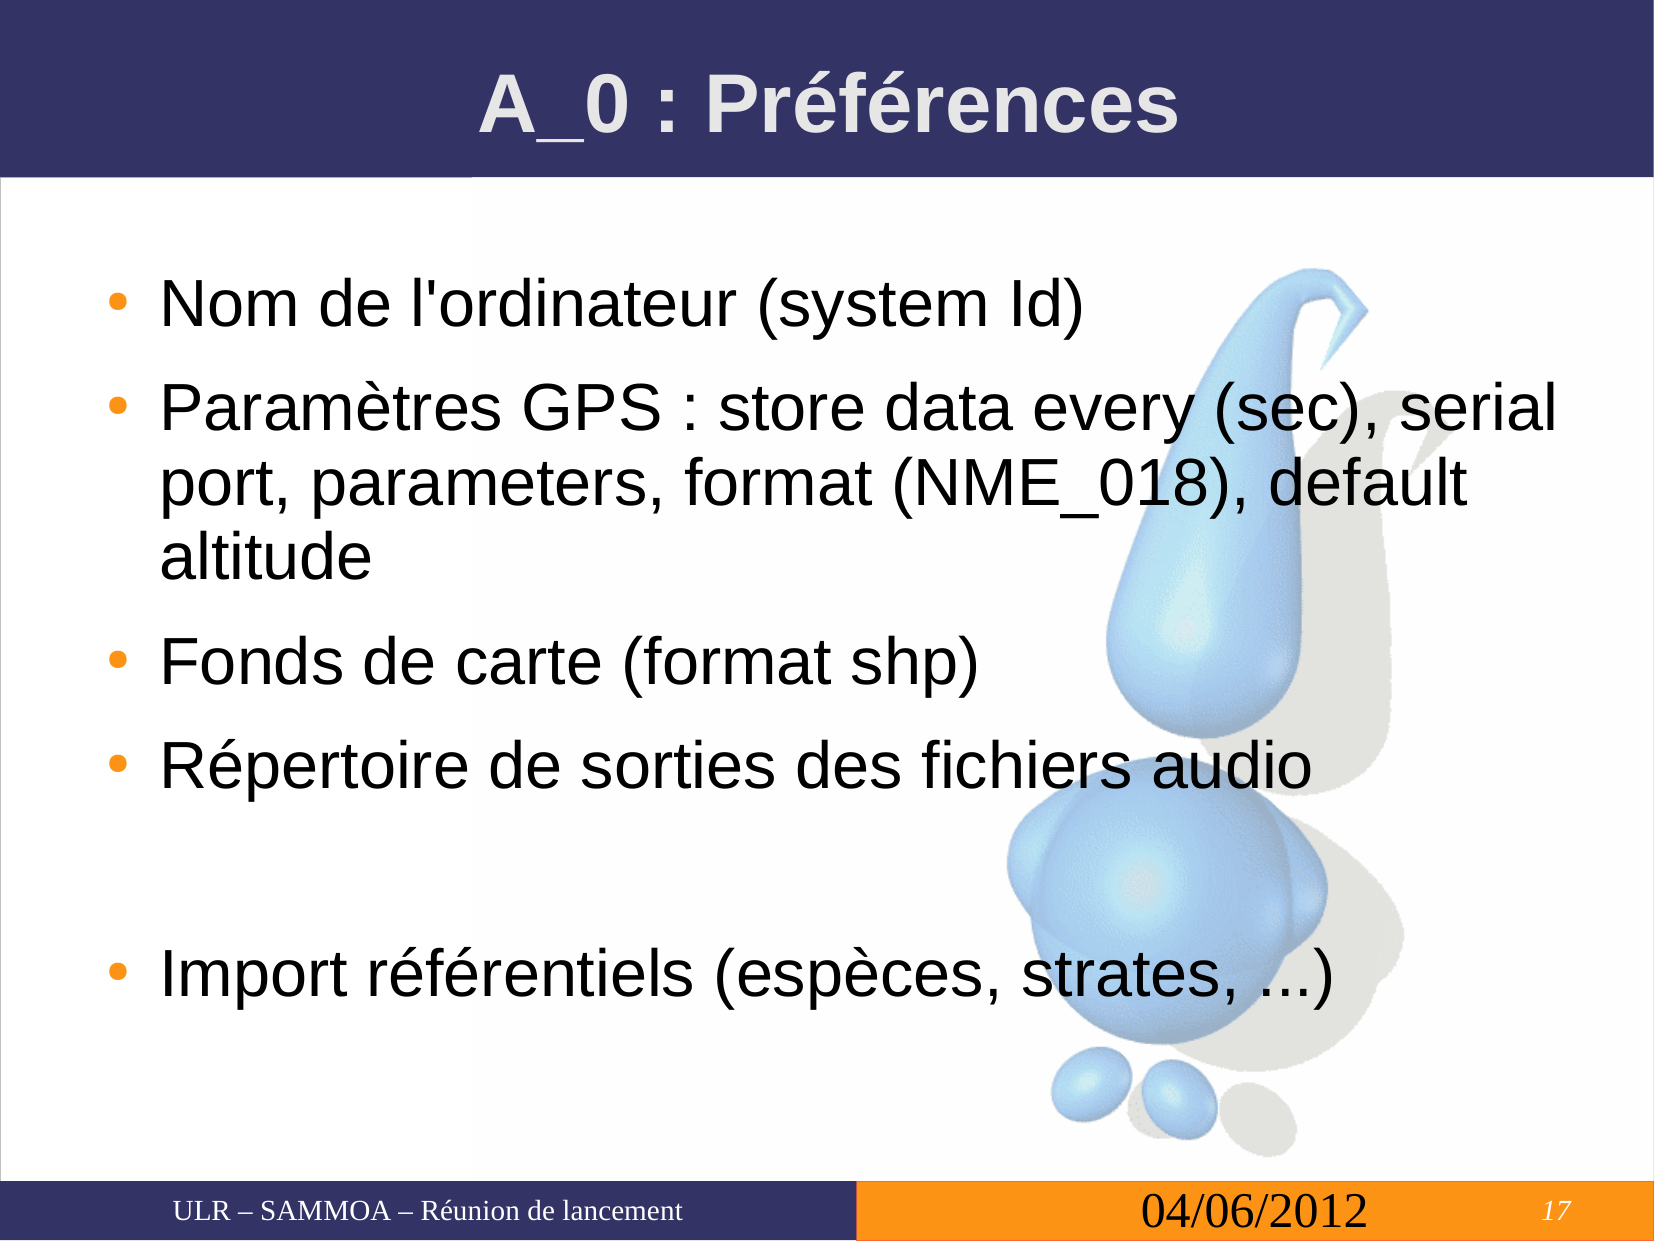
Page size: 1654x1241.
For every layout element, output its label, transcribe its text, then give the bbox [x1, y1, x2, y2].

list Nom de l'ordinateur (system Id) Paramètres GPS : store data every (sec), serial port, parameters, format (NME_018), default altitude Fonds de carte (format shp) Répertoire de sorties des fichiers audio Import référentiels (espèces, strates, ...) [88, 265, 1595, 1152]
picture [472, 178, 1654, 1181]
title A_0 : Préférences [123, 0, 1536, 208]
